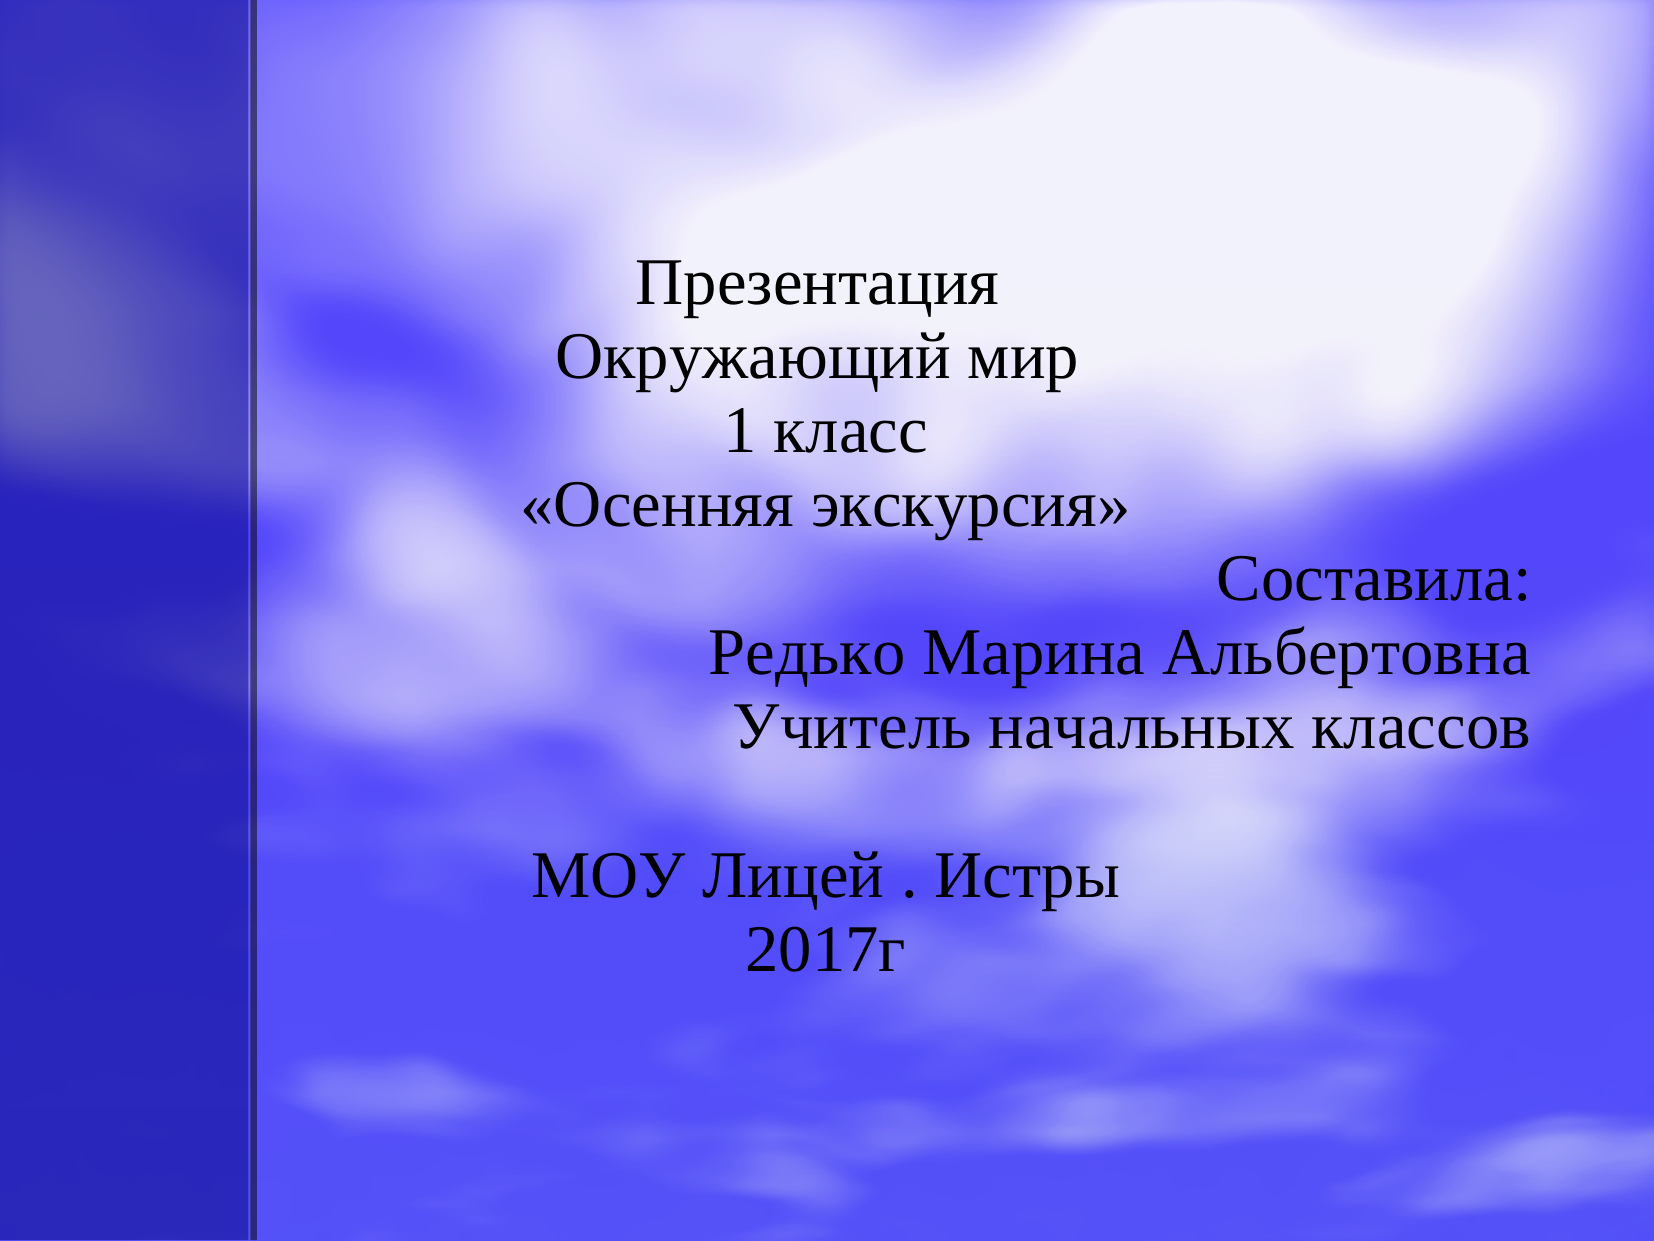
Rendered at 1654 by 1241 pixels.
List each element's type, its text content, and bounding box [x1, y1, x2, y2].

subtitle Презентация Окружающий мир 1 класс «Осенняя экскурсия» Составила: Редько Марина Альбертовна Учитель начальных классов МОУ Лицей . Истры 2017г [119, 104, 1533, 1126]
